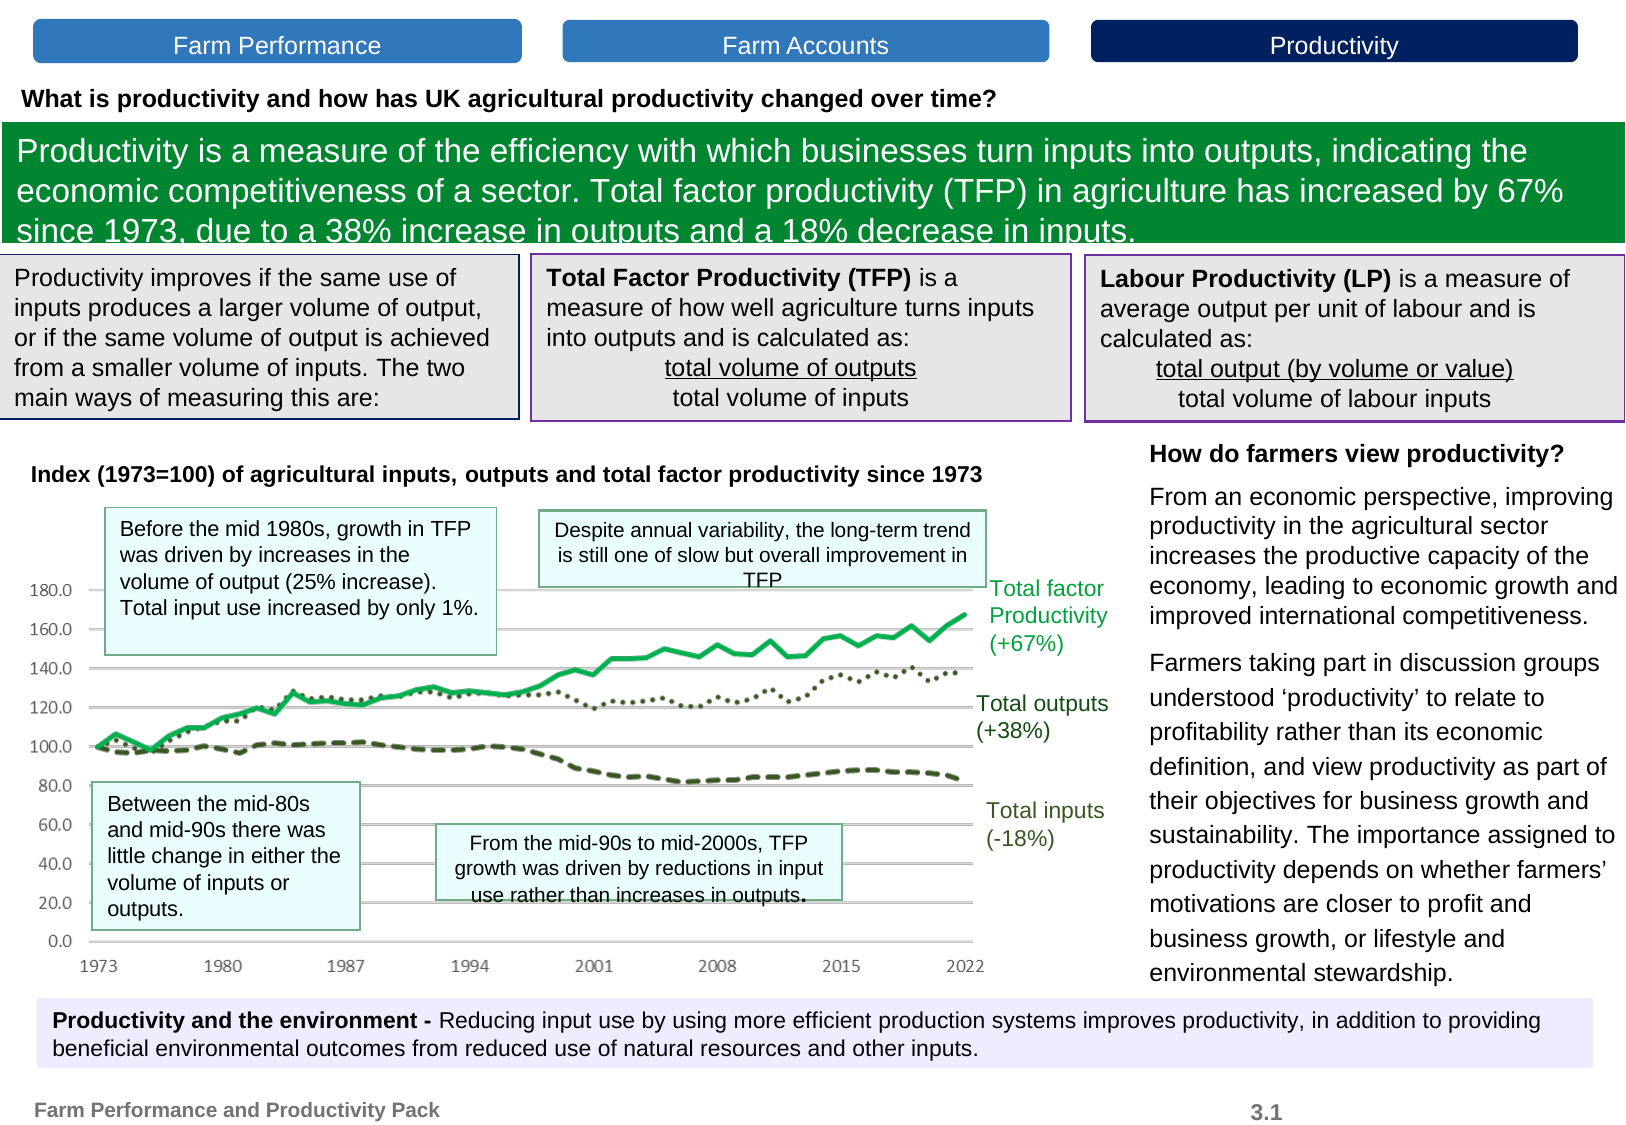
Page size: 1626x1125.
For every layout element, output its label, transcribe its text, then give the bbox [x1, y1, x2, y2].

text_box Total Factor Productivity (TFP) is a measure of how well agriculture turns inputs into outputs and is calculated as: total volume of outputs total volume of inputs [531, 254, 1071, 421]
text_box Total outputs (+38%) [961, 680, 1134, 752]
text_box Before the mid 1980s, growth in TFP was driven by increases in the volume of output (25% increase). Total input use increased by only 1%. [104, 507, 497, 656]
text_box How do farmers view productivity? From an economic perspective, improving productivity in the agricultural sector increases the productive capacity of the economy, leading to economic growth and improved international competitiveness. Farmers taking part in discussion groups understood ‘productivity’ to relate to profitability rather than its economic definition, and view productivity as part of their objectives for business growth and sustainability. The importance assigned to productivity depends on whether farmers’ motivations are closer to profit and business growth, or lifestyle and environmental stewardship. [1134, 426, 1625, 994]
picture [15, 567, 1006, 991]
text_box Farm Performance [34, 19, 521, 63]
text_box Total inputs (-18%) [970, 788, 1134, 860]
text_box Despite annual variability, the long-term trend is still one of slow but overall improvement in TFP [538, 510, 987, 587]
text_box Productivity and the environment - Reducing input use by using more efficient production systems improves productivity, in addition to providing beneficial environmental outcomes from reduced use of natural resources and other inputs. [37, 998, 1593, 1068]
text_box From the mid-90s to mid-2000s, TFP growth was driven by reductions in input use rather than increases in outputs. [436, 823, 842, 900]
text_box Farm Accounts [562, 19, 1050, 63]
text_box Farm Performance and Productivity Pack [34, 1097, 440, 1122]
text_box Productivity [1091, 19, 1578, 63]
text_box Between the mid-80s and mid-90s there was little change in either the volume of inputs or outputs. [92, 782, 361, 930]
text_box Productivity improves if the same use of inputs produces a larger volume of output, or if the same volume of output is achieved from a smaller volume of inputs. The two main ways of measuring this are: [0, 254, 519, 419]
text_box Total factor Productivity (+67%) [974, 566, 1134, 665]
text_box 3.1 [1235, 1081, 1602, 1125]
text_box Index (1973=100) of agricultural inputs, outputs and total factor productivity since 1973 [15, 450, 1090, 496]
text_box Productivity is a measure of the efficiency with which businesses turn inputs into outputs, indicating the economic competitiveness of a sector. Total factor productivity (TFP) in agriculture has increased by 67% since 1973, due to a 38% increase in outputs and a 18% decrease in inputs. [2, 122, 1625, 243]
text_box Labour Productivity (LP) is a measure of average output per unit of labour and is calculated as: total output (by volume or value) total volume of labour inputs [1085, 255, 1625, 421]
text_box What is productivity and how has UK agricultural productivity changed over time? [0, 75, 1017, 121]
